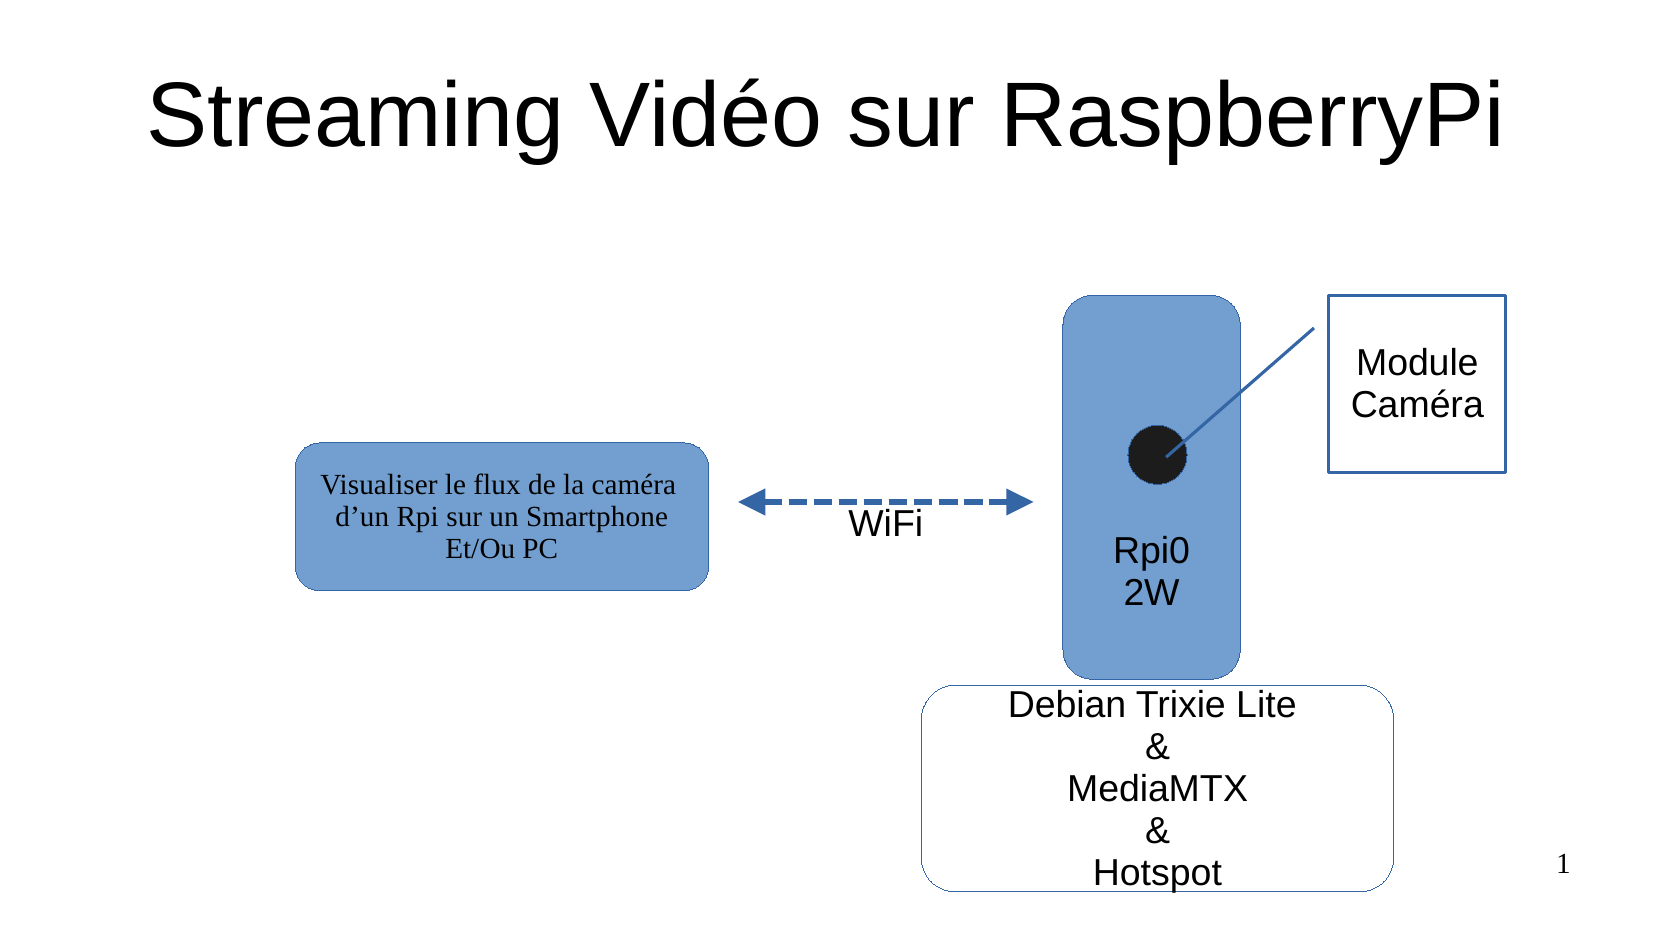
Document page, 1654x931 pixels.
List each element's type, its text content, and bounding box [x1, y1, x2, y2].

title Streaming Vidéo sur RaspberryPi [82, 37, 1571, 193]
text_box [1127, 425, 1188, 485]
text_box Visualiser le flux de la caméra d’un Rpi sur un Smartphone Et/Ou PC [295, 442, 709, 591]
text_box Debian Trixie Lite & MediaMTX & Hotspot [921, 685, 1394, 892]
text_box Rpi0 2W [1062, 295, 1241, 680]
text_box Module Caméra [1329, 295, 1506, 472]
